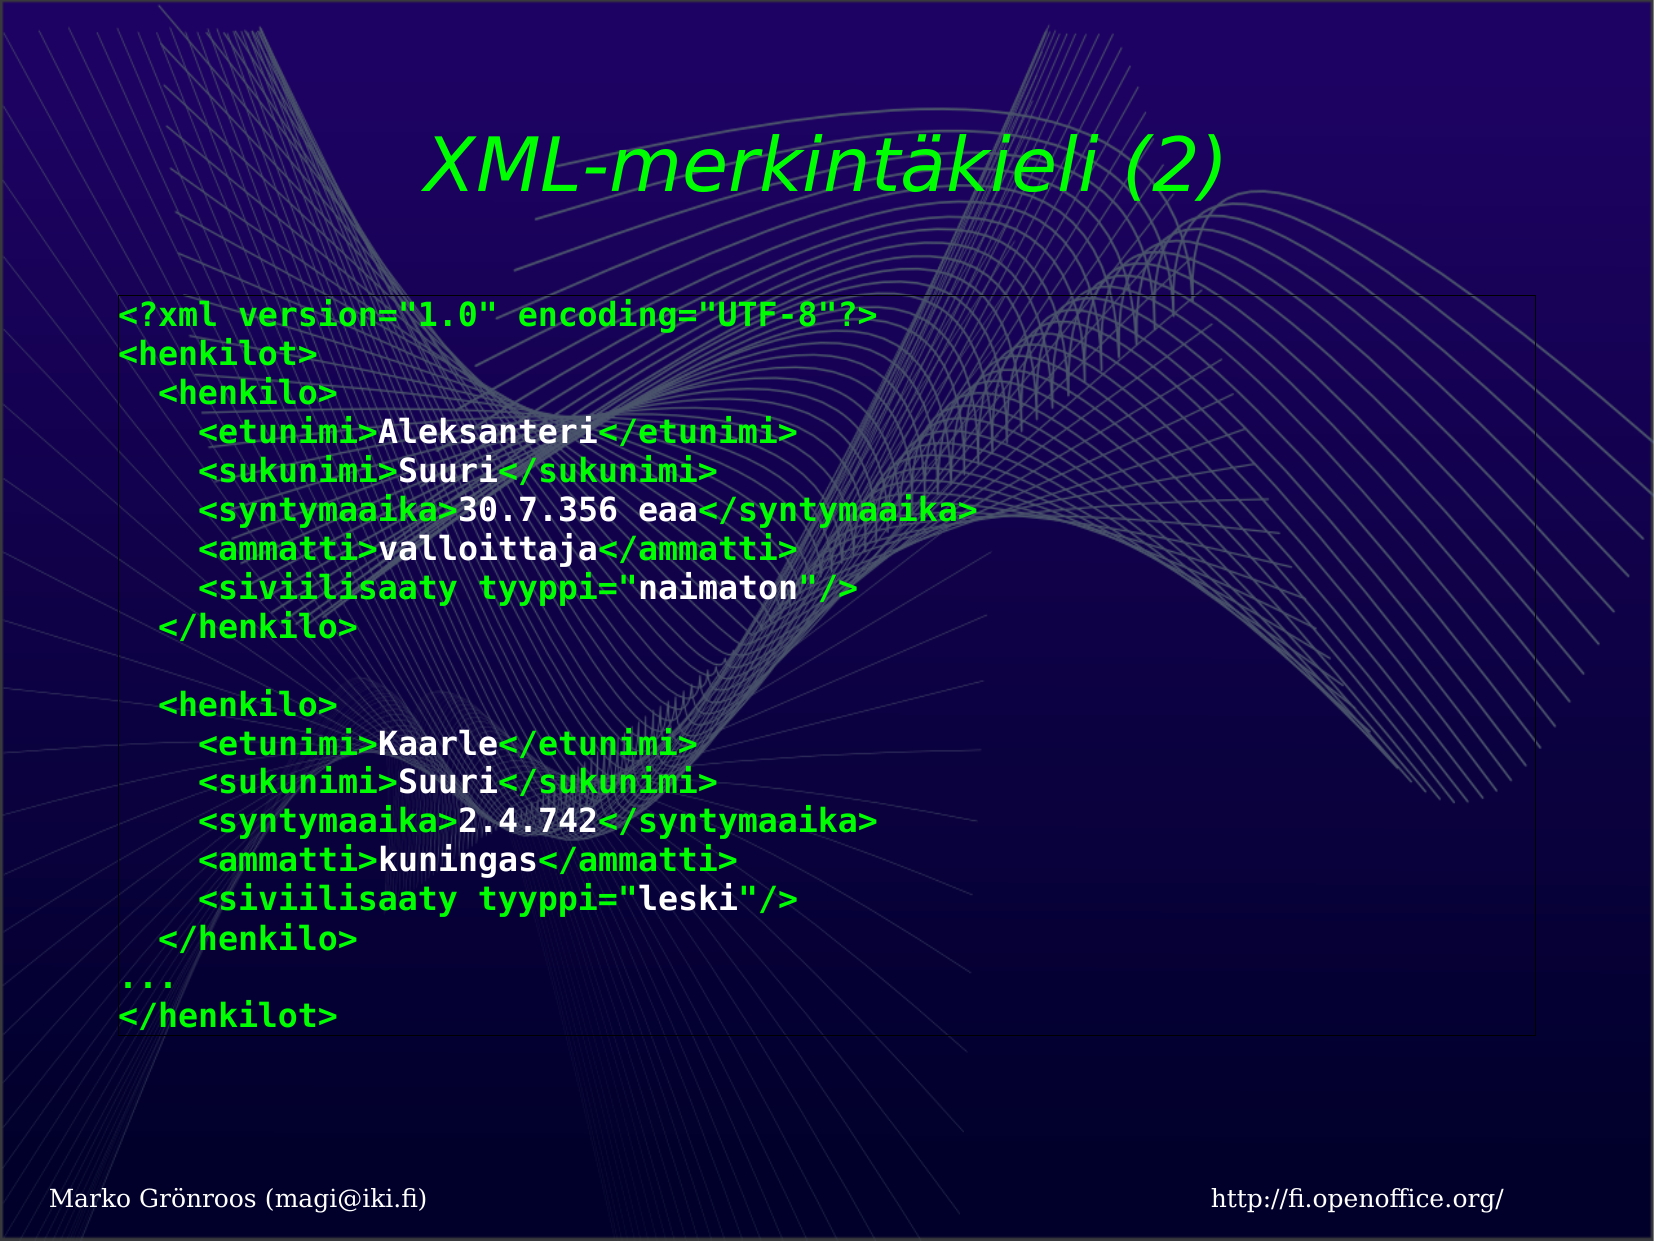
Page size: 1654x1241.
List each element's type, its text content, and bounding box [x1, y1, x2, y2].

picture [0, 0, 1654, 1241]
text_box <?xml version="1.0" encoding="UTF-8"?> <henkilot> <henkilo> <etunimi>Aleksanteri</etunimi> <sukunimi>Suuri</sukunimi> <syntymaaika>30.7.356 eaa</syntymaaika> <ammatti>valloittaja</ammatti> <siviilisaaty tyyppi="naimaton"/> </henkilo> <henkilo> <etunimi>Kaarle</etunimi> <sukunimi>Suuri</sukunimi> <syntymaaika>2.4.742</syntymaaika> <ammatti>kuningas</ammatti> <siviilisaaty tyyppi="leski"/> </henkilo> ... </henkilot> [118, 295, 1536, 1027]
title XML-merkintäkieli (2) [121, 61, 1534, 269]
